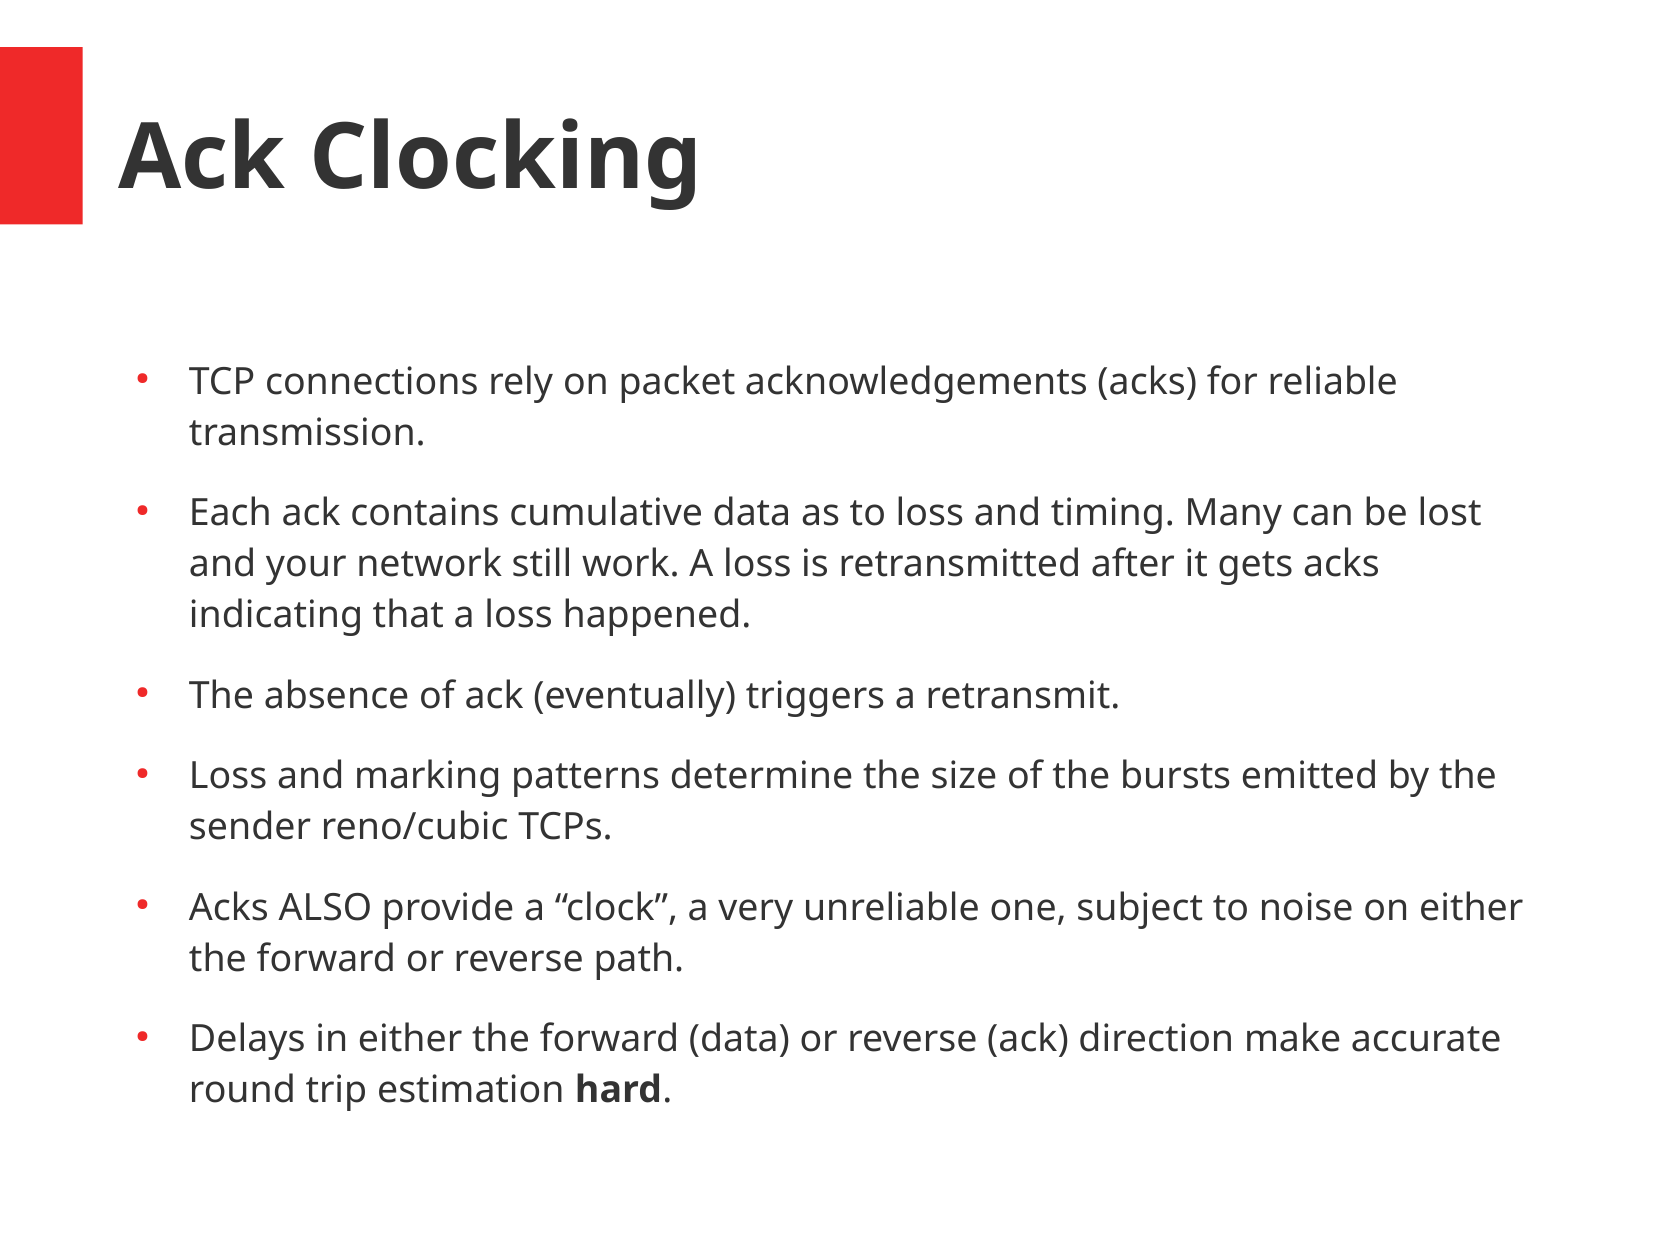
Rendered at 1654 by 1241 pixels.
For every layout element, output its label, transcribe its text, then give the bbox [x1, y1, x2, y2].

list TCP connections rely on packet acknowledgements (acks) for reliable transmission. Each ack contains cumulative data as to loss and timing. Many can be lost and your network still work. A loss is retransmitted after it gets acks indicating that a loss happened. The absence of ack (eventually) triggers a retransmit. Loss and marking patterns determine the size of the bursts emitted by the sender reno/cubic TCPs. Acks ALSO provide a “clock”, a very unreliable one, subject to noise on either the forward or reverse path. Delays in either the forward (data) or reverse (ack) direction make accurate round trip estimation hard. [118, 354, 1536, 1074]
title Ack Clocking [118, 49, 1571, 257]
